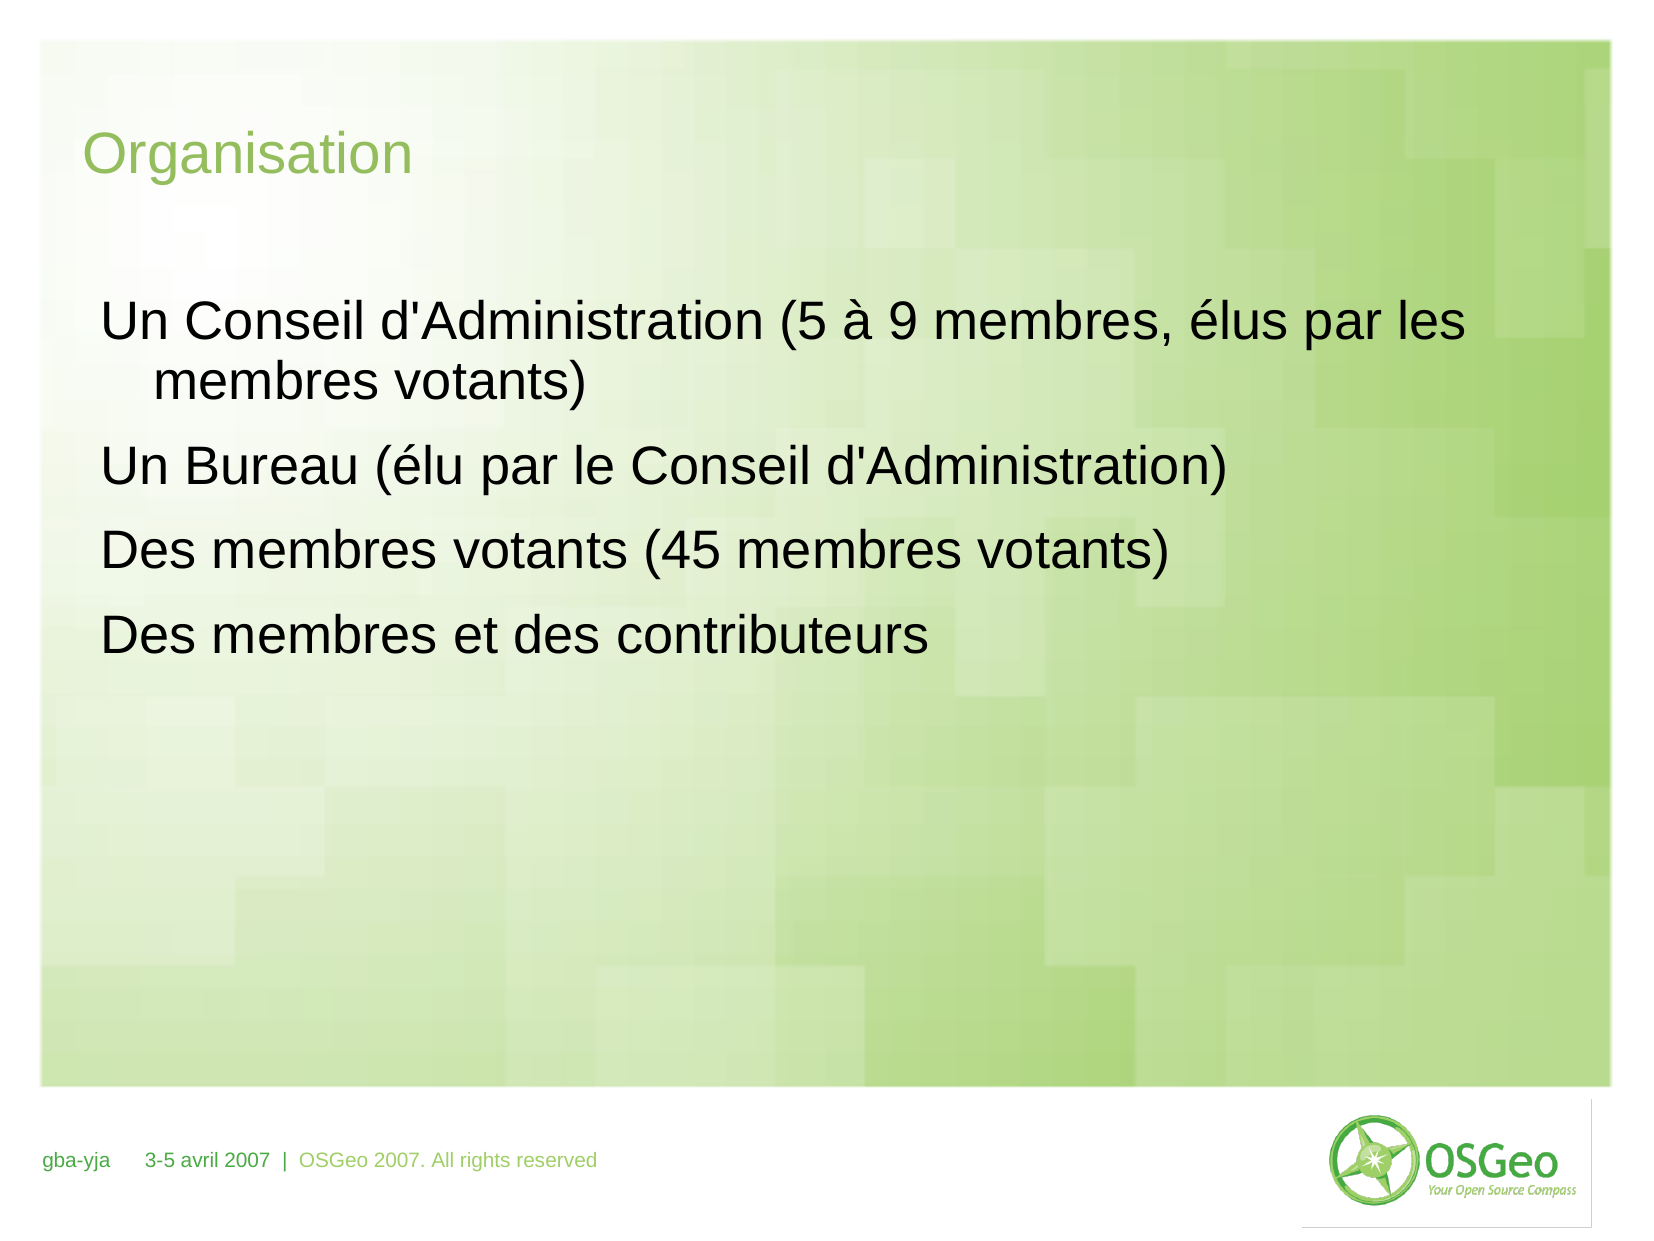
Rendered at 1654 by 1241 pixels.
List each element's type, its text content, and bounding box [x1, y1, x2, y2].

title Organisation [82, 49, 1571, 257]
list Un Conseil d'Administration (5 à 9 membres, élus par les membres votants) Un Bureau (élu par le Conseil d'Administration) Des membres votants (45 membres votants) Des membres et des contributeurs [82, 290, 1571, 1109]
picture [0, 1, 1654, 1239]
